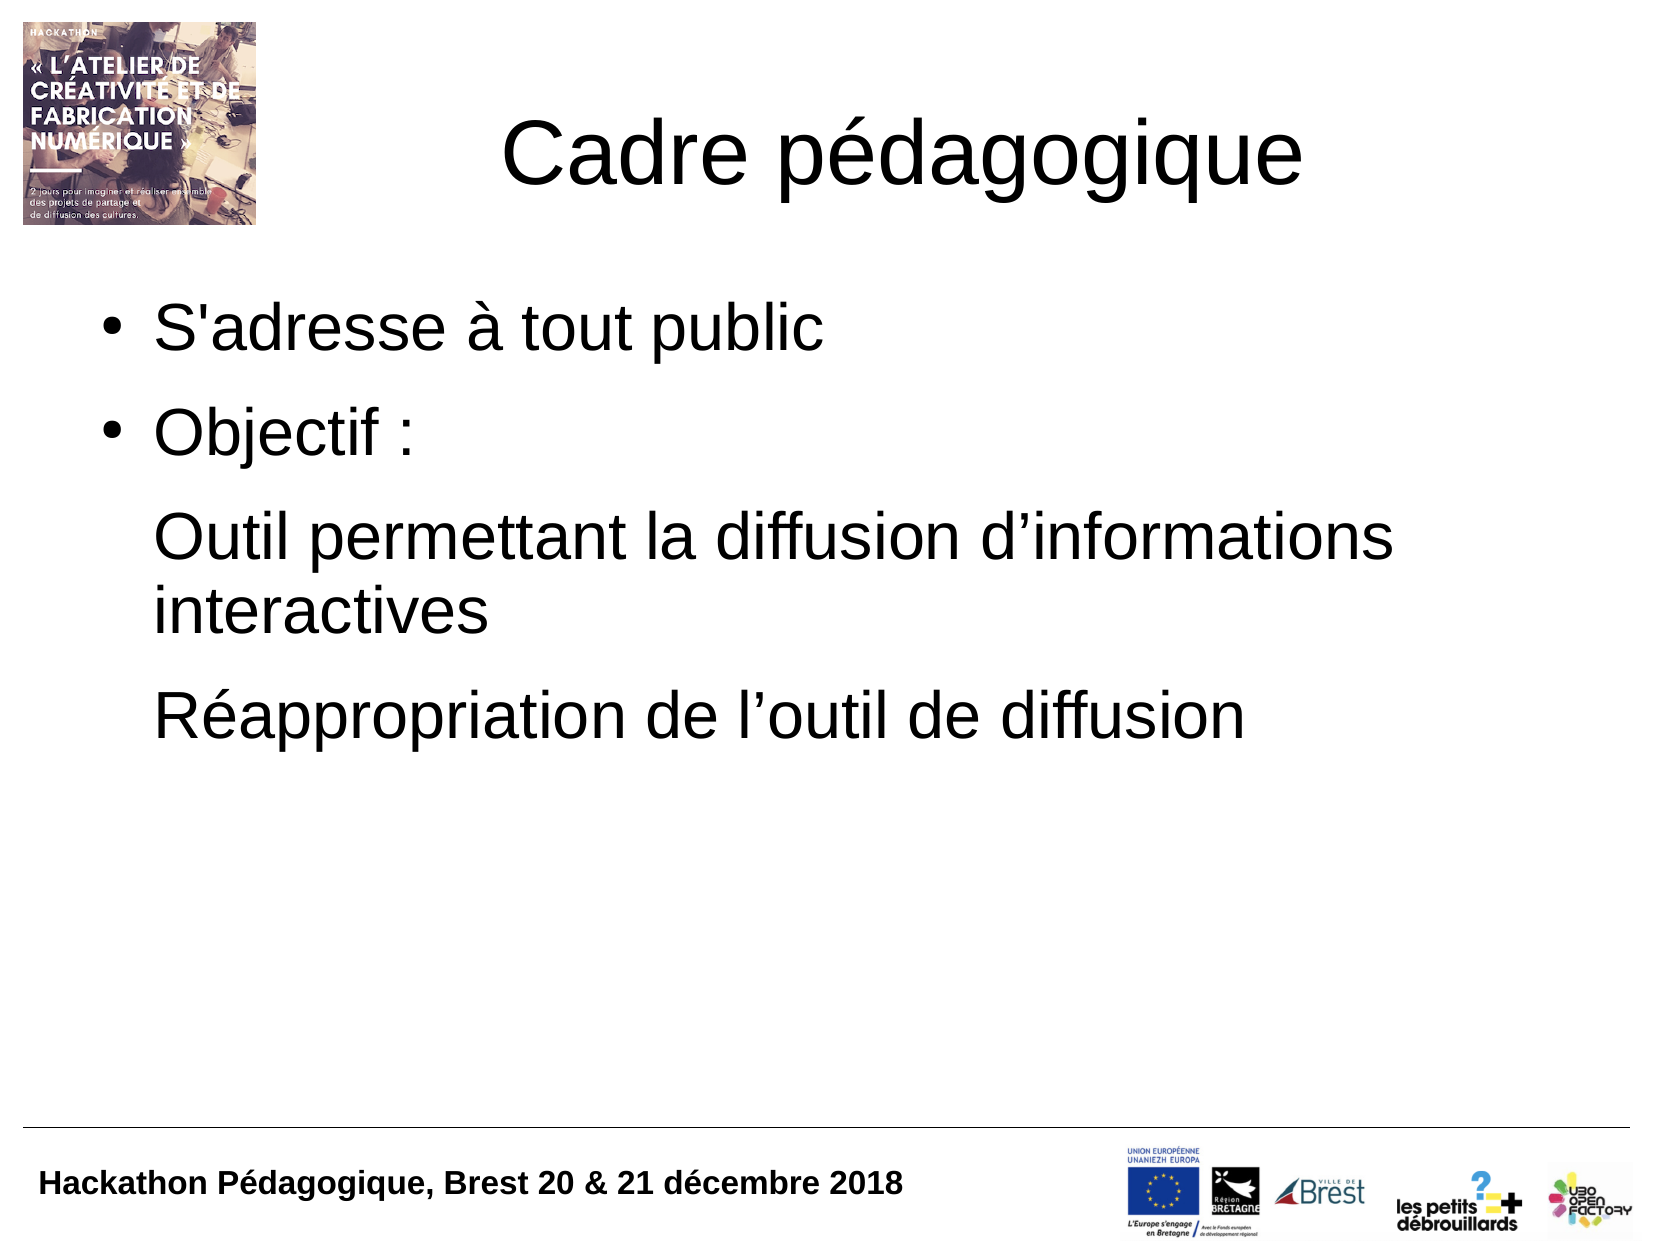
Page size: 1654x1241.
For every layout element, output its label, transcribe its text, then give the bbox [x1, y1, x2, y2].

title Cadre pédagogique [236, 49, 1571, 257]
picture [23, 22, 256, 225]
list S'adresse à tout public Objectif : Outil permettant la diffusion d’informations interactives Réappropriation de l’outil de diffusion [82, 290, 1571, 1109]
picture [1120, 1137, 1642, 1241]
text_box Hackathon Pédagogique, Brest 20 & 21 décembre 2018 [23, 1157, 945, 1210]
